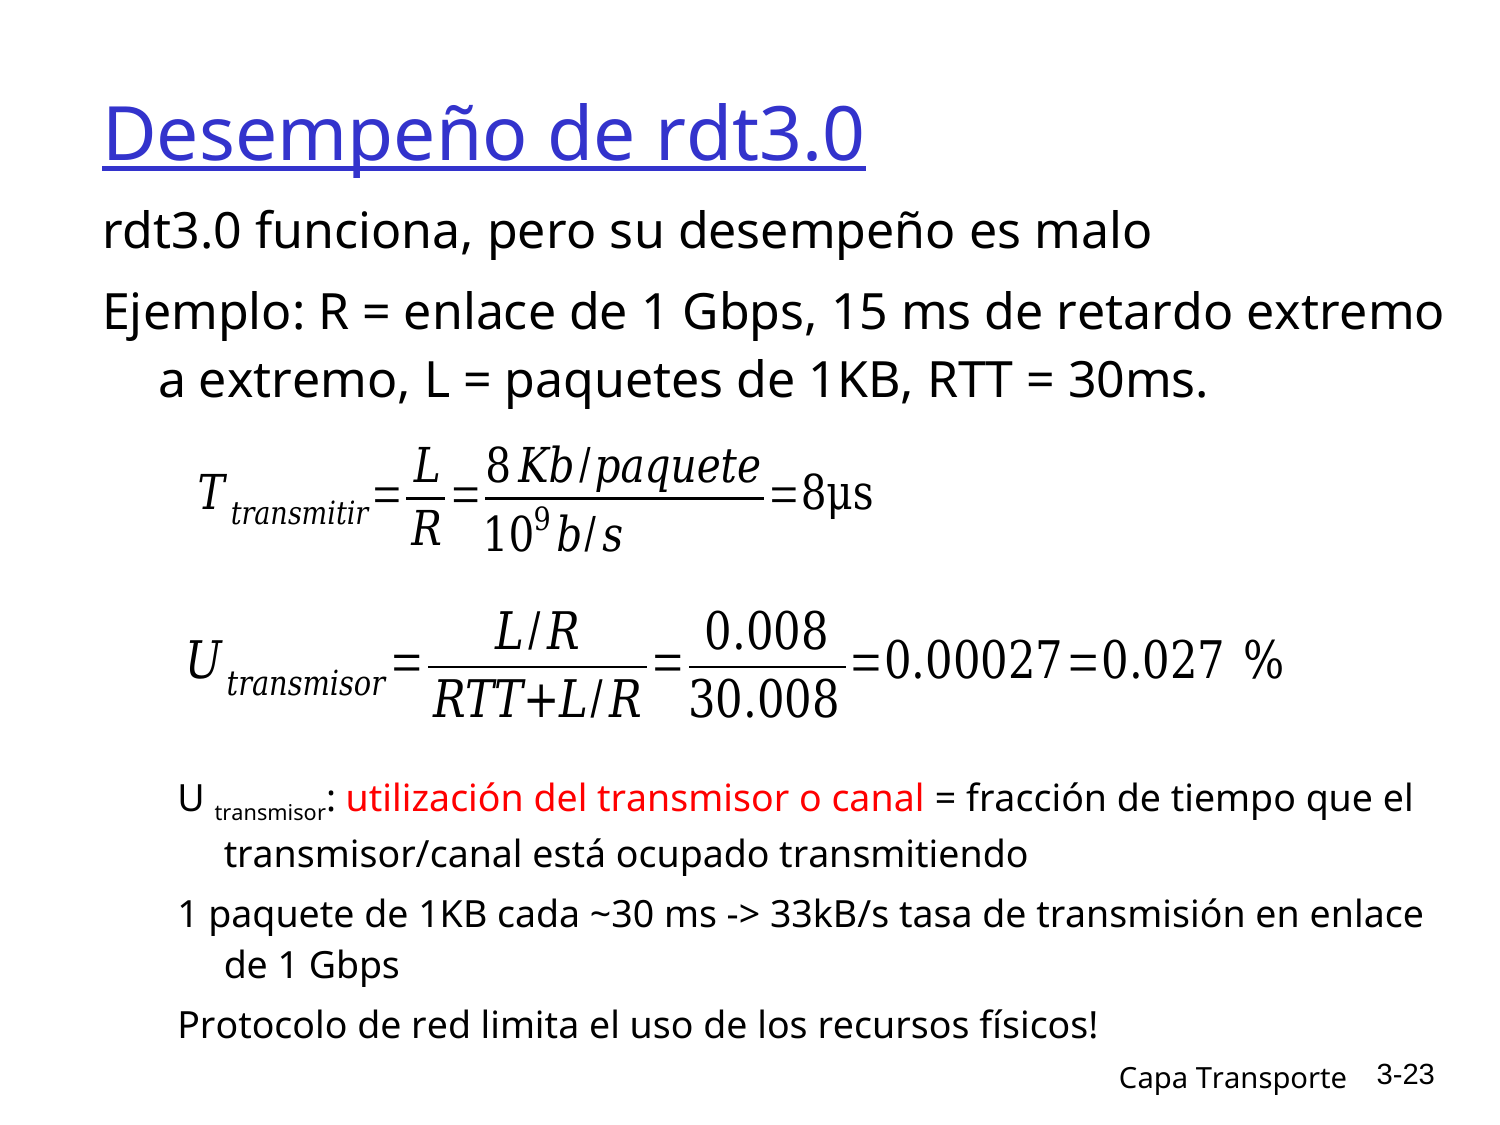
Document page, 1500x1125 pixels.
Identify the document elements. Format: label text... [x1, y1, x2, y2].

list rdt3.0 funciona, pero su desempeño es malo Ejemplo: R = enlace de 1 Gbps, 15 ms de retardo extremo a extremo, L = paquetes de 1KB, RTT = 30ms. [87, 187, 1475, 456]
title Desempeño de rdt3.0 [87, 37, 1363, 187]
text_box U transmisor: utilización del transmisor o canal = fracción de tiempo que el transmisor/canal está ocupado transmitiendo 1 paquete de 1KB cada ~30 ms -> 33kB/s tasa de transmisión en enlace de 1 Gbps Protocolo de red limita el uso de los recursos físicos! [87, 763, 1461, 1014]
chart [187, 436, 888, 581]
chart [174, 600, 1301, 730]
